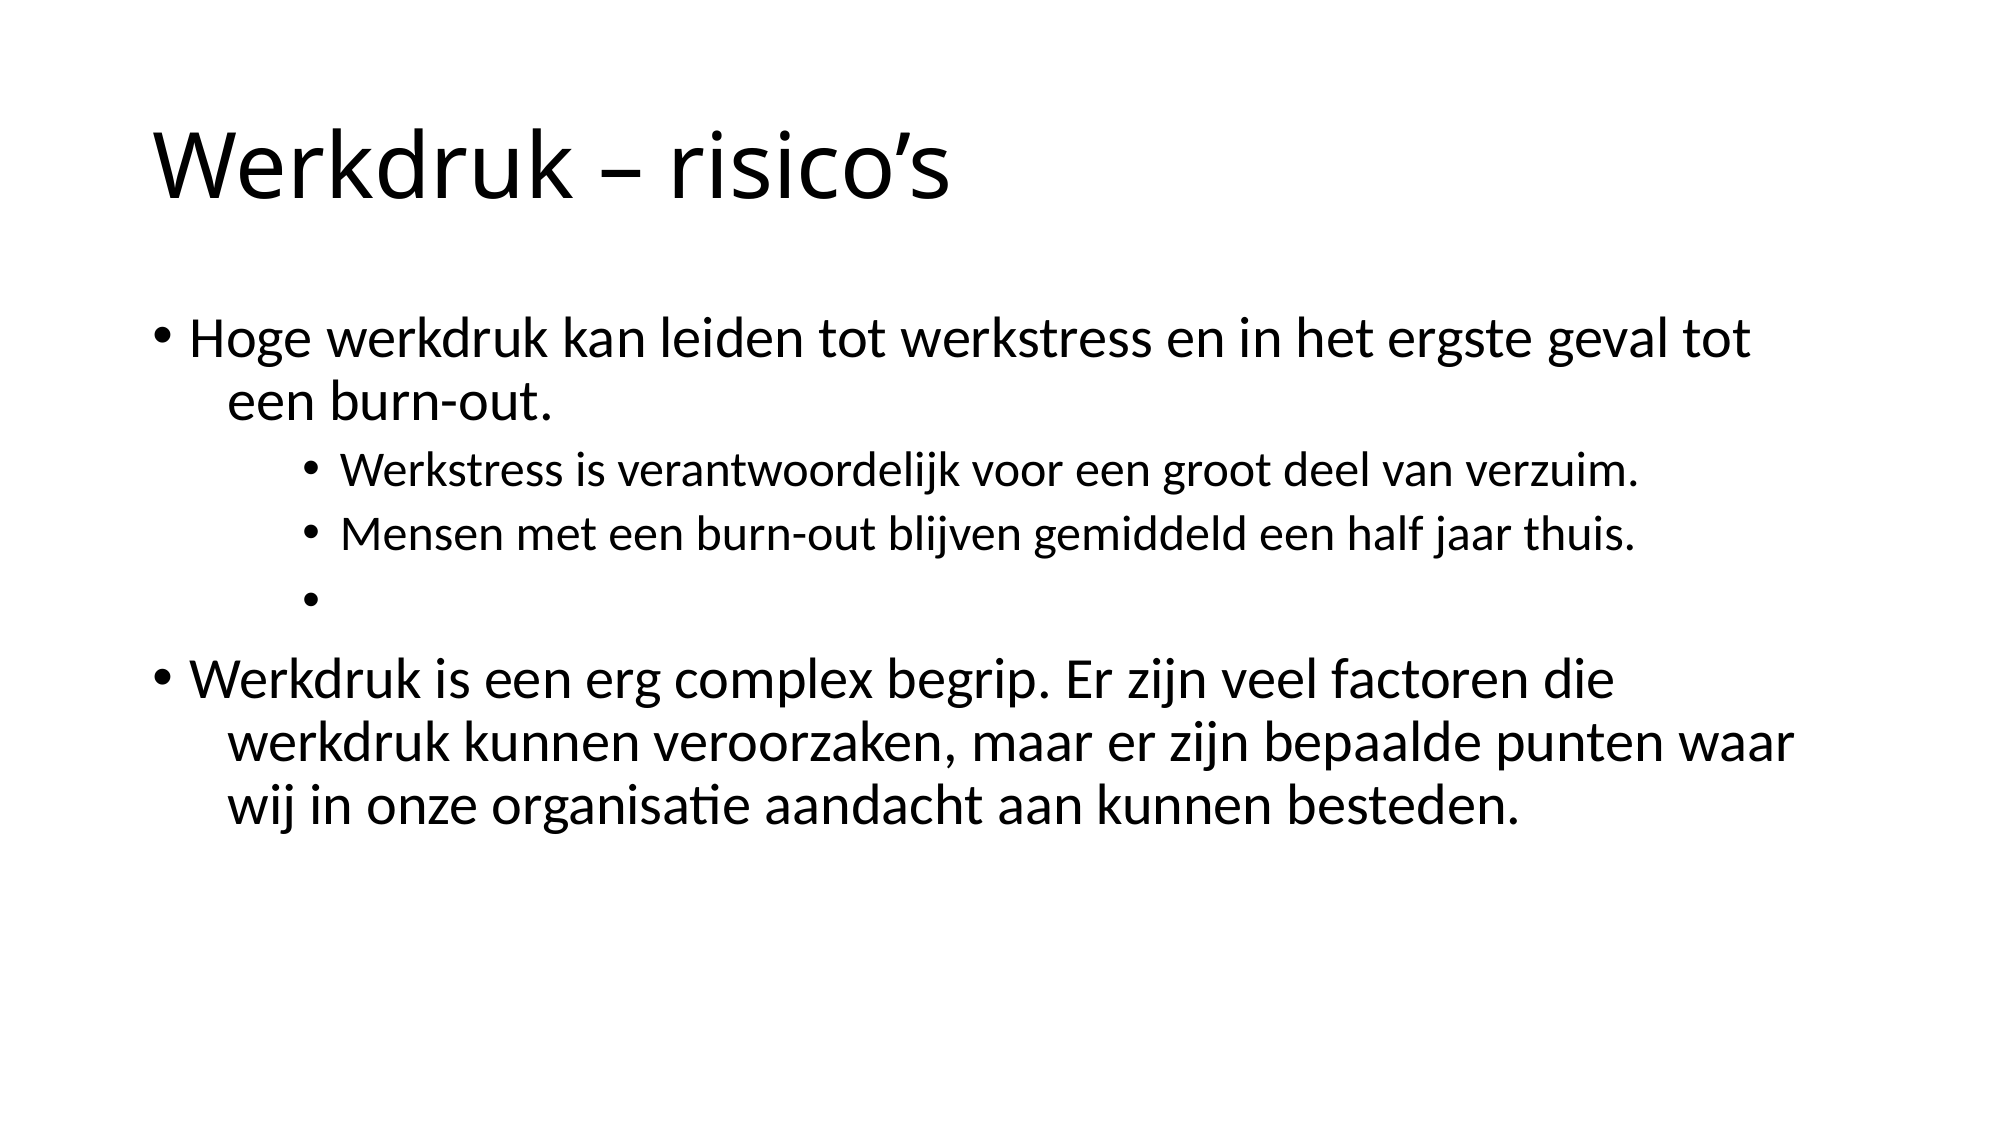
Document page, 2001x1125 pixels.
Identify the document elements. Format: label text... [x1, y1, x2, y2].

title Werkdruk – risico’s [137, 59, 1863, 278]
list Hoge werkdruk kan leiden tot werkstress en in het ergste geval tot een burn-out. Werkstress is verantwoordelijk voor een groot deel van verzuim. Mensen met een burn-out blijven gemiddeld een half jaar thuis. Werkdruk is een erg complex begrip. Er zijn veel factoren die werkdruk kunnen veroorzaken, maar er zijn bepaalde punten waar wij in onze organisatie aandacht aan kunnen besteden. [137, 299, 1863, 1014]
